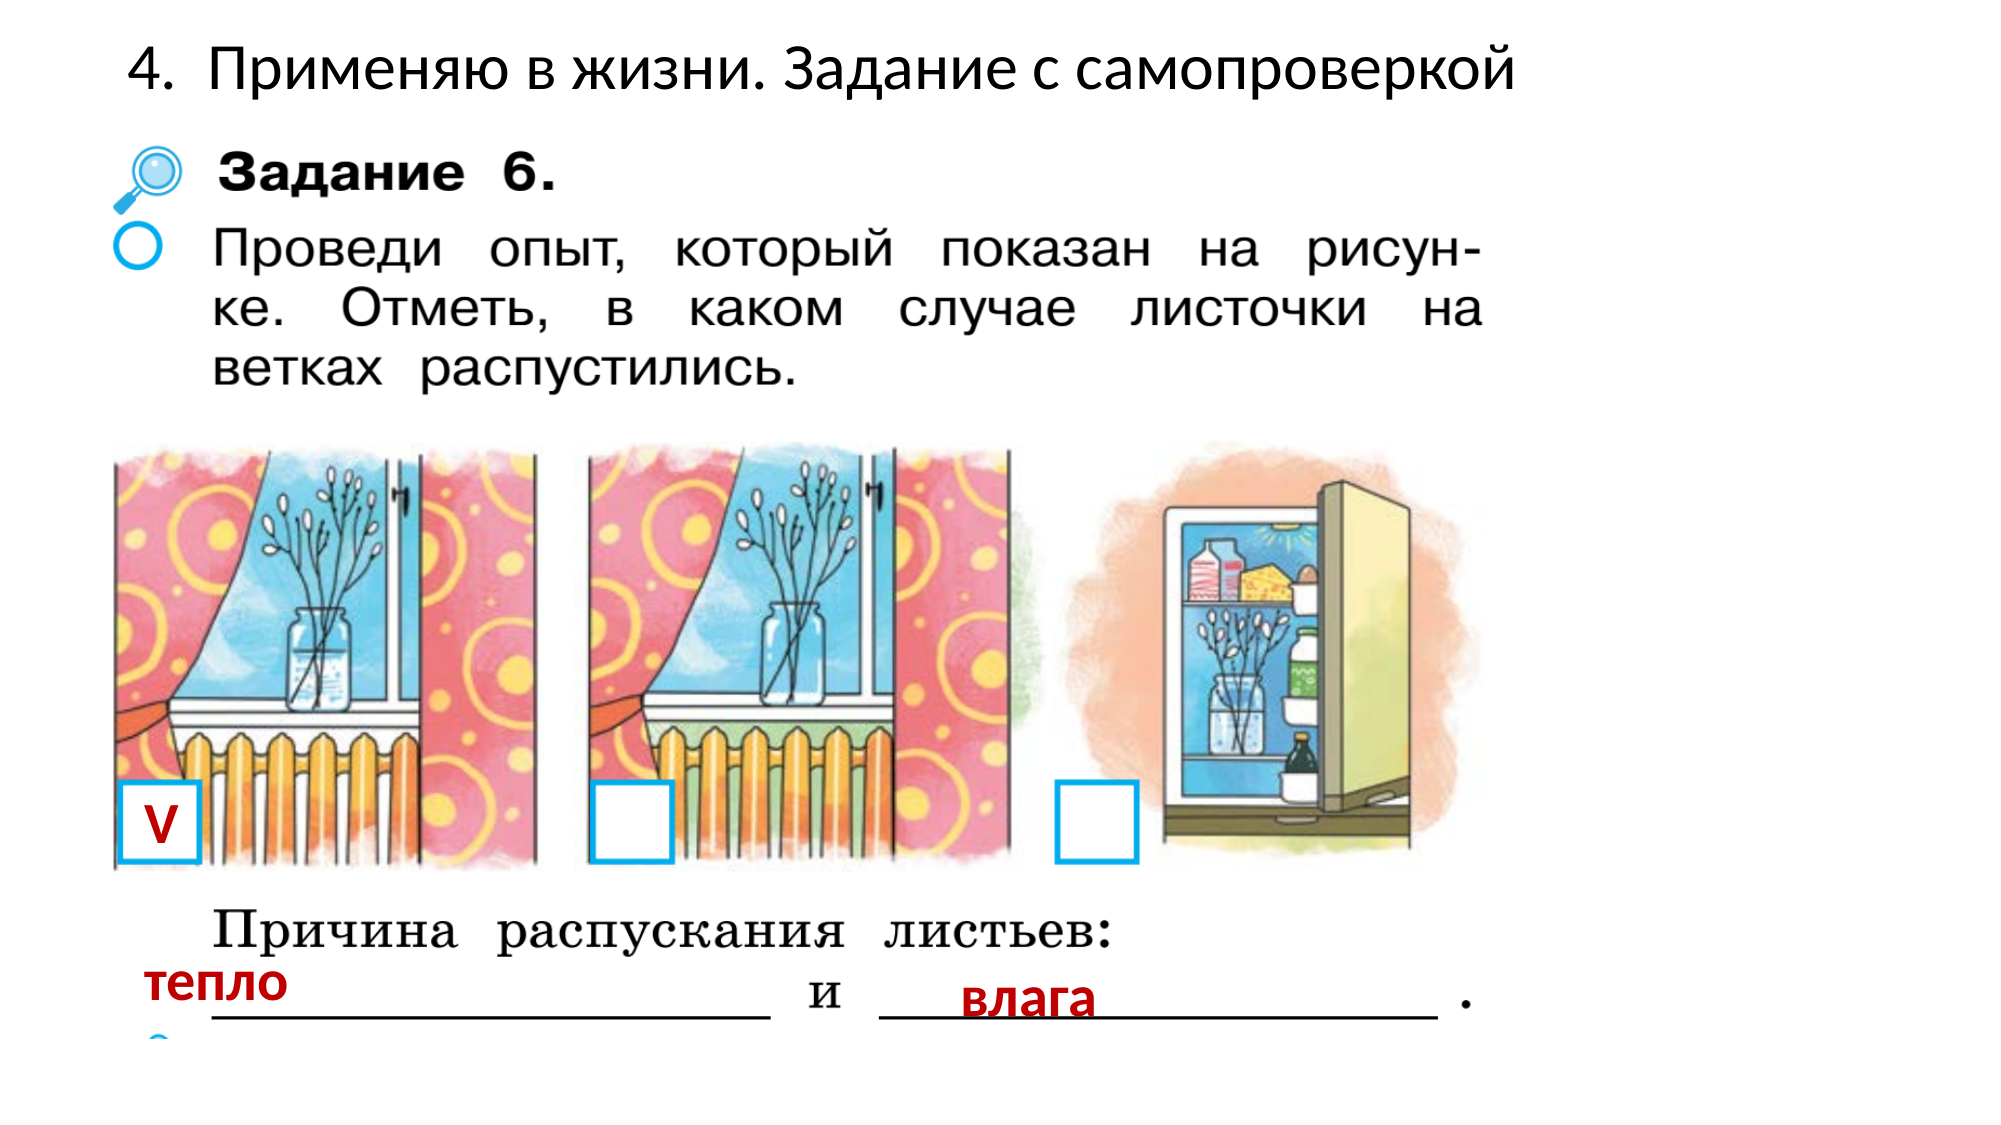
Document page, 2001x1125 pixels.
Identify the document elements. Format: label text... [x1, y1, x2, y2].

picture [57, 125, 1518, 1039]
text_box V [129, 777, 195, 864]
text_box влага [945, 950, 1115, 1037]
title 4. Применяю в жизни. Задание с самопроверкой [112, 25, 1838, 112]
text_box тепло [129, 934, 306, 1021]
